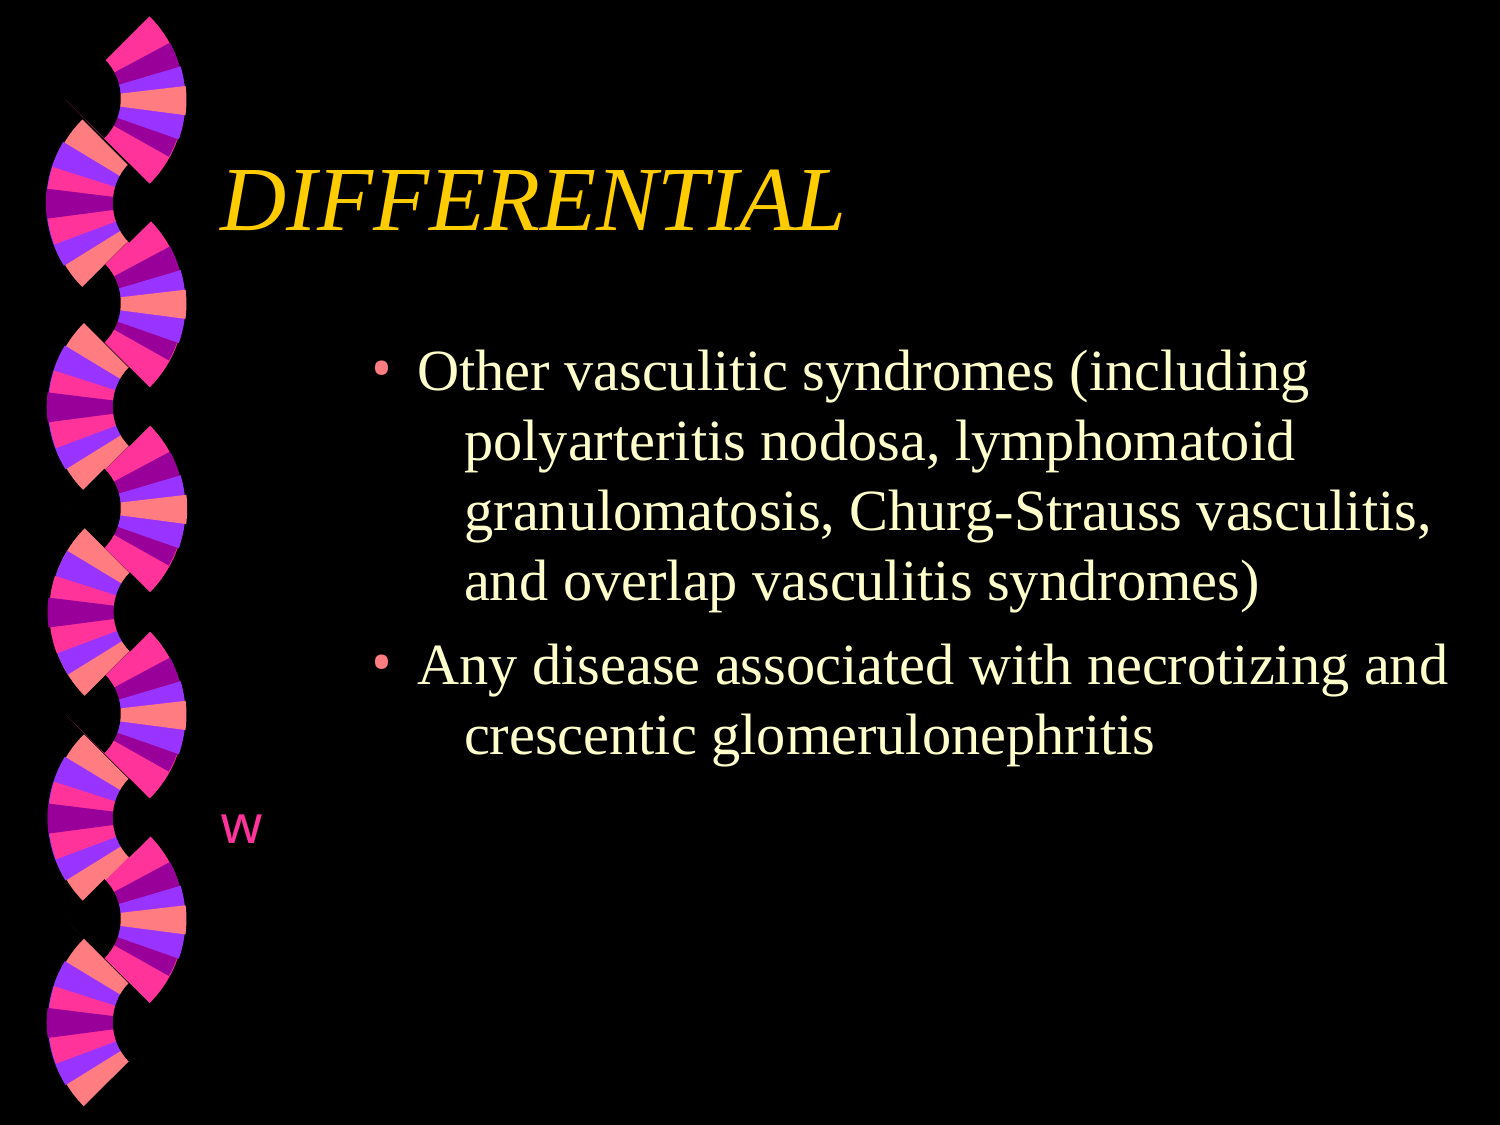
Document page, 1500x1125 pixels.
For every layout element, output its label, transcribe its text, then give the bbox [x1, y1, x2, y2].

list Other vasculitic syndromes (including polyarteritis nodosa, lymphomatoid granulomatosis, Churg-Strauss vasculitis, and overlap vasculitis syndromes) Any disease associated with necrotizing and crescentic glomerulonephritis [205, 324, 1481, 1000]
title DIFFERENTIAL [205, 99, 1481, 288]
